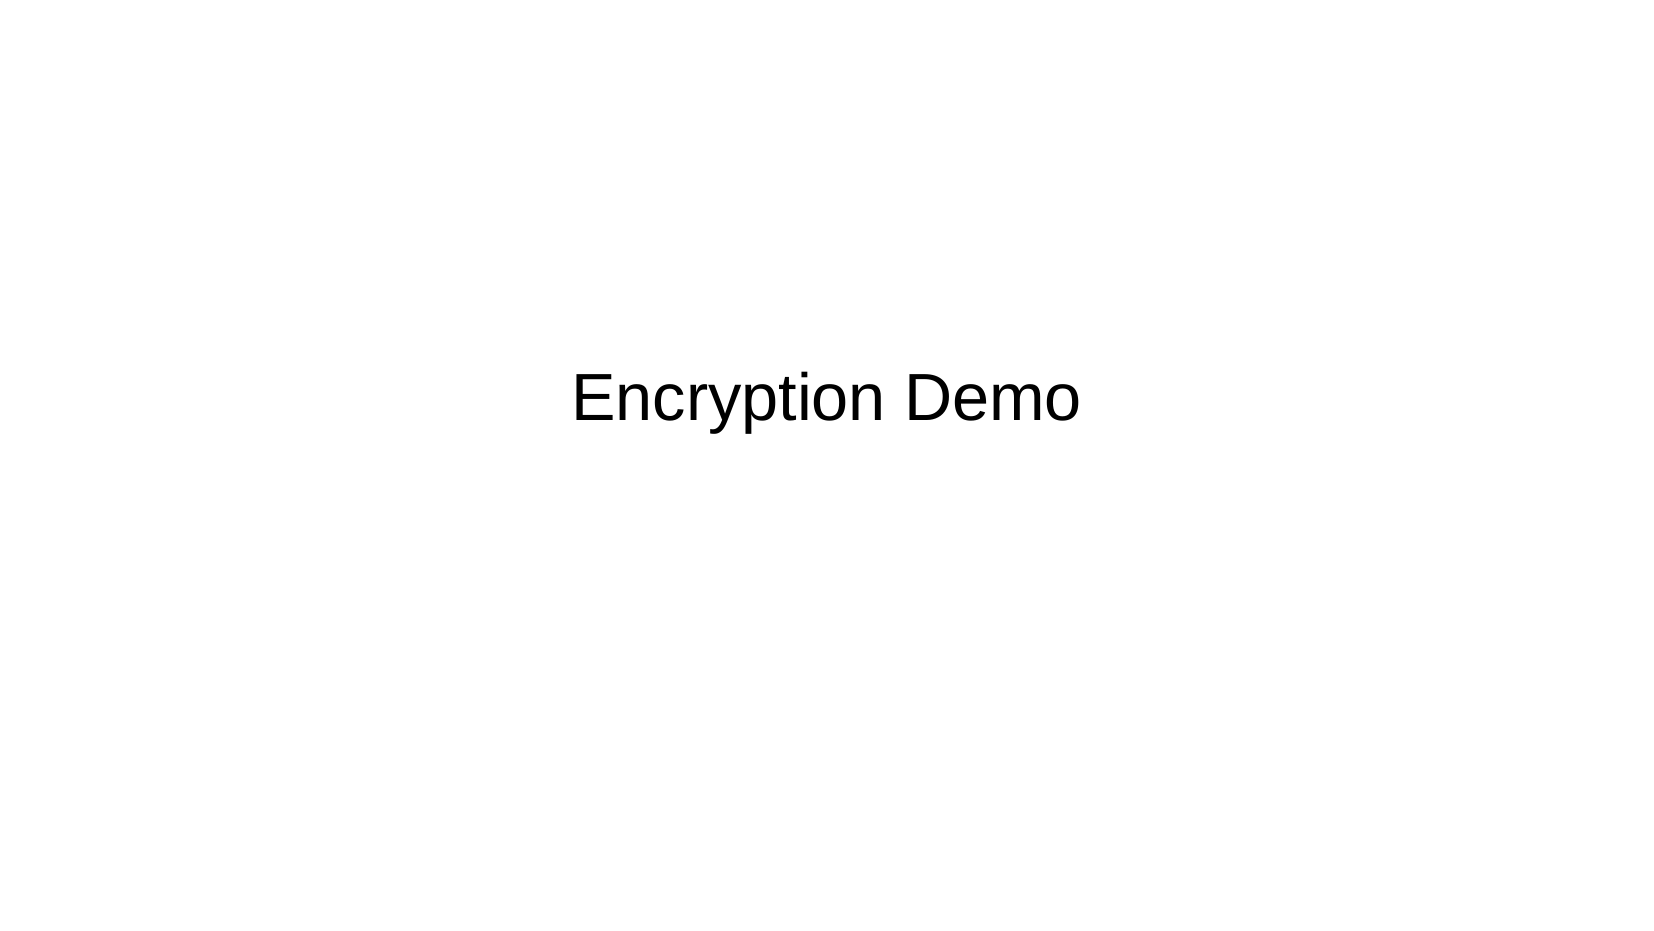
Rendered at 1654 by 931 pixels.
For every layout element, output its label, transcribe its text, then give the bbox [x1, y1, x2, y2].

subtitle Encryption Demo [82, 37, 1571, 757]
